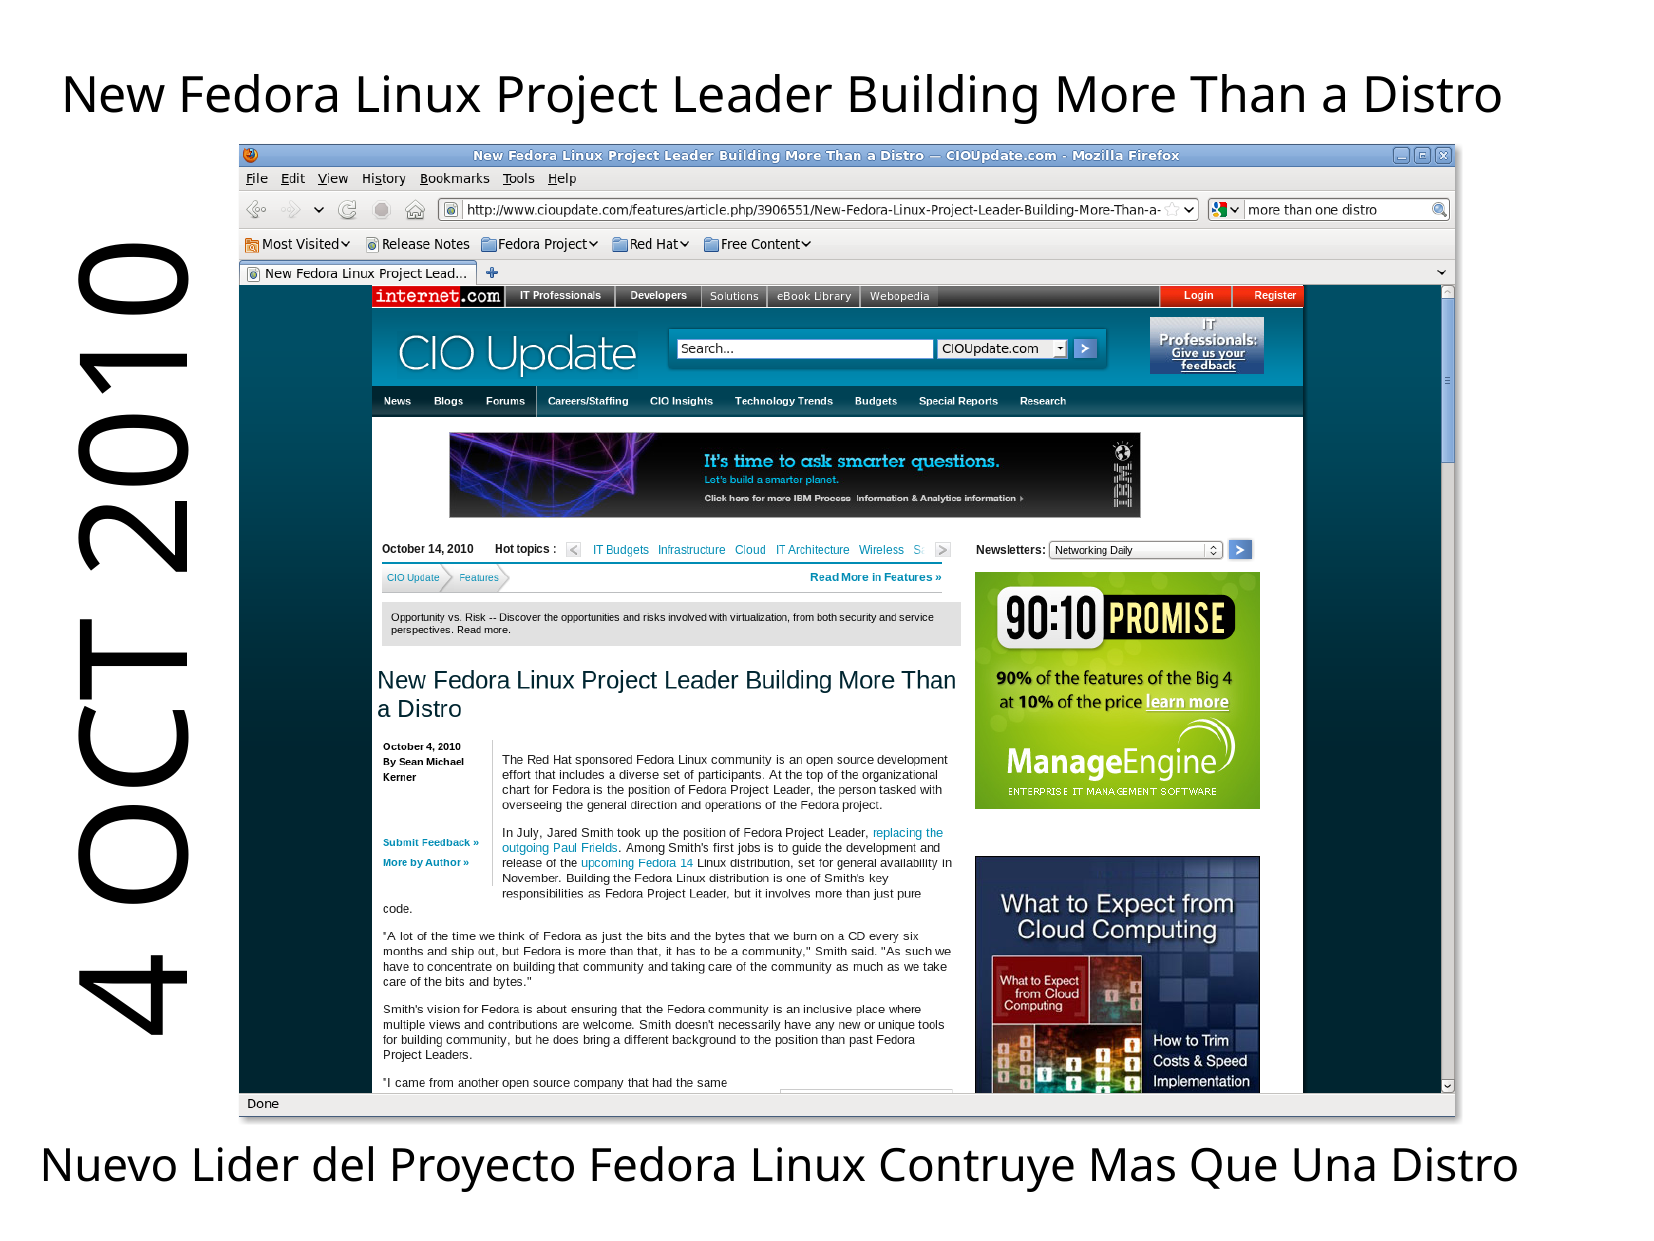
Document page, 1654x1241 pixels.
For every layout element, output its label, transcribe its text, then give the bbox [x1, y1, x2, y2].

text_box Nuevo Lider del Proyecto Fedora Linux Contruye Mas Que Una Distro [24, 1125, 1629, 1194]
title 4 OCT 2010 [32, 187, 226, 1088]
text_box New Fedora Linux Project Leader Building More Than a Distro [46, 51, 1607, 125]
picture [234, 139, 1463, 1125]
